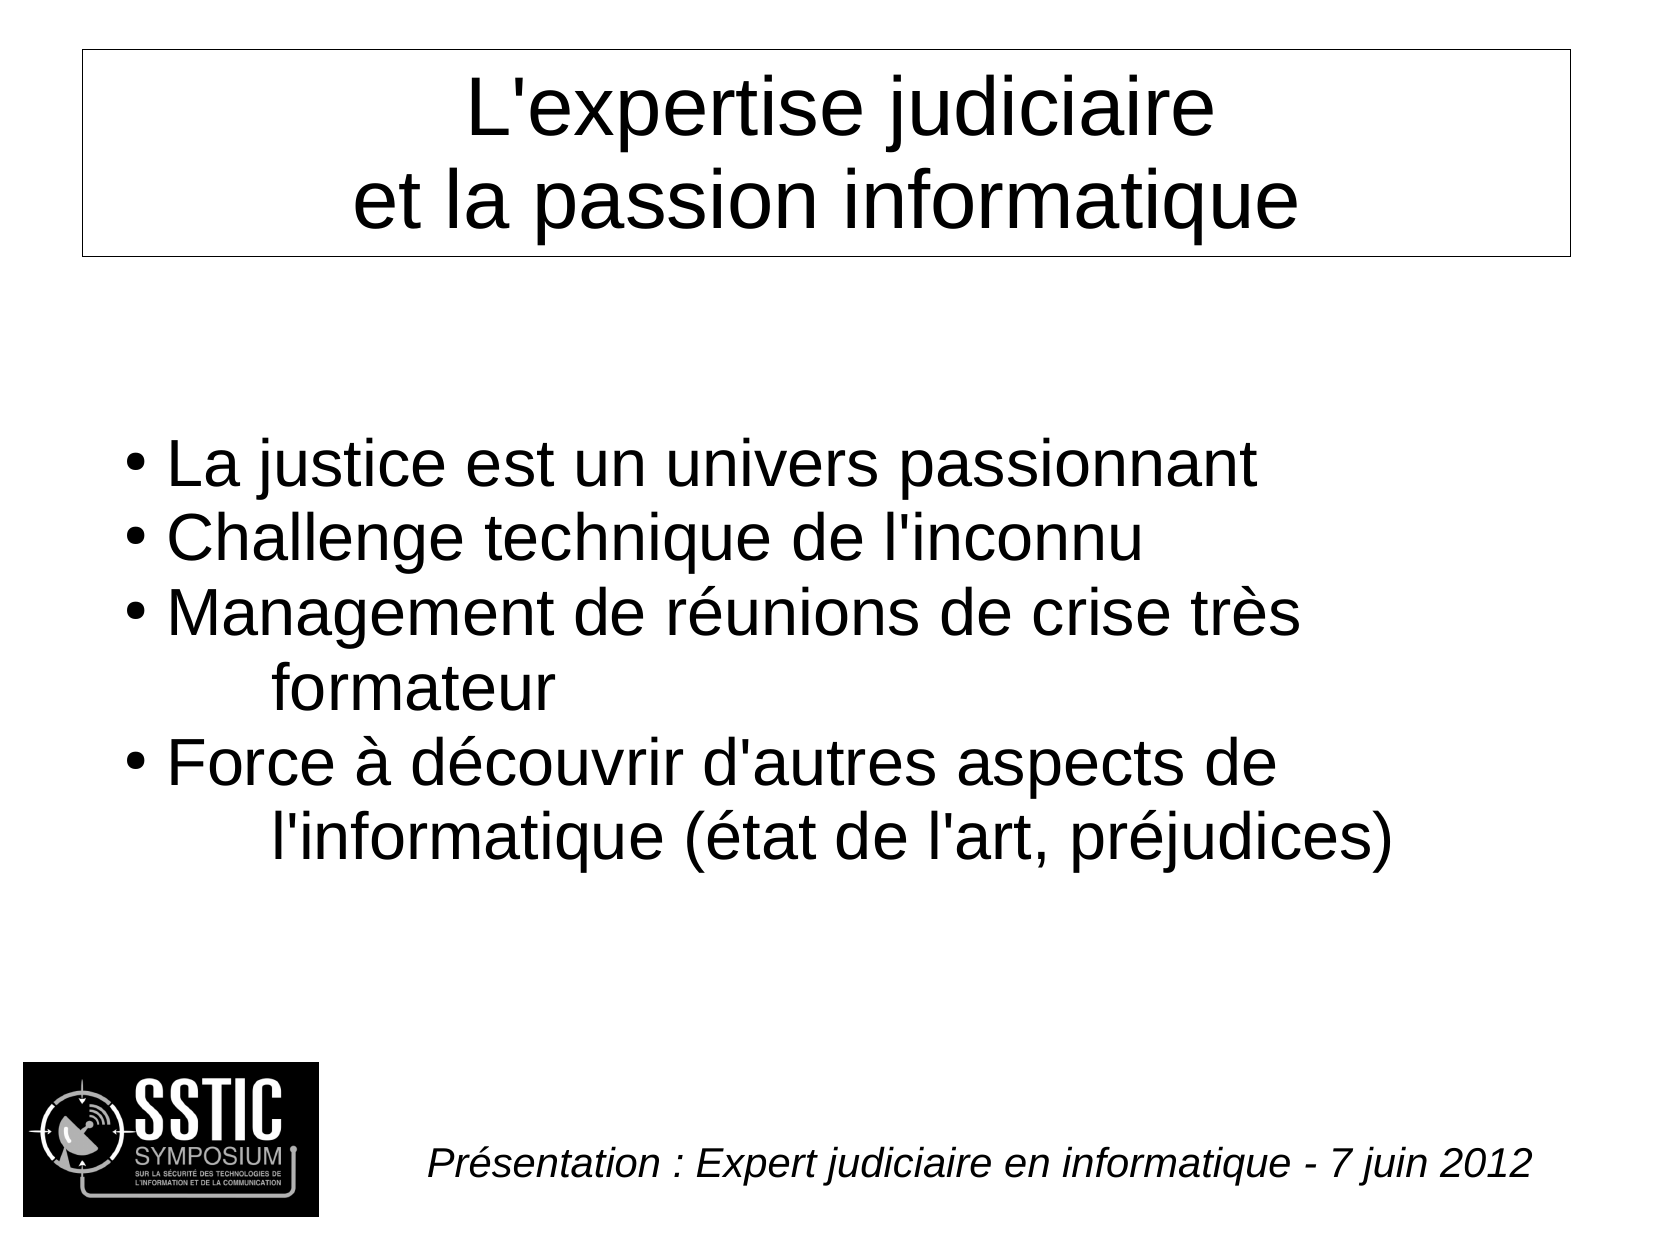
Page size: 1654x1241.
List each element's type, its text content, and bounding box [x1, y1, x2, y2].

subtitle La justice est un univers passionnant Challenge technique de l'inconnu Management de réunions de crise très formateur Force à découvrir d'autres aspects de l'informatique (état de l'art, préjudices) [124, 290, 1580, 1010]
picture [23, 1062, 319, 1217]
title L'expertise judiciaire et la passion informatique [82, 49, 1571, 257]
text_box Présentation : Expert judiciaire en informatique - 7 juin 2012 [377, 1110, 1583, 1217]
